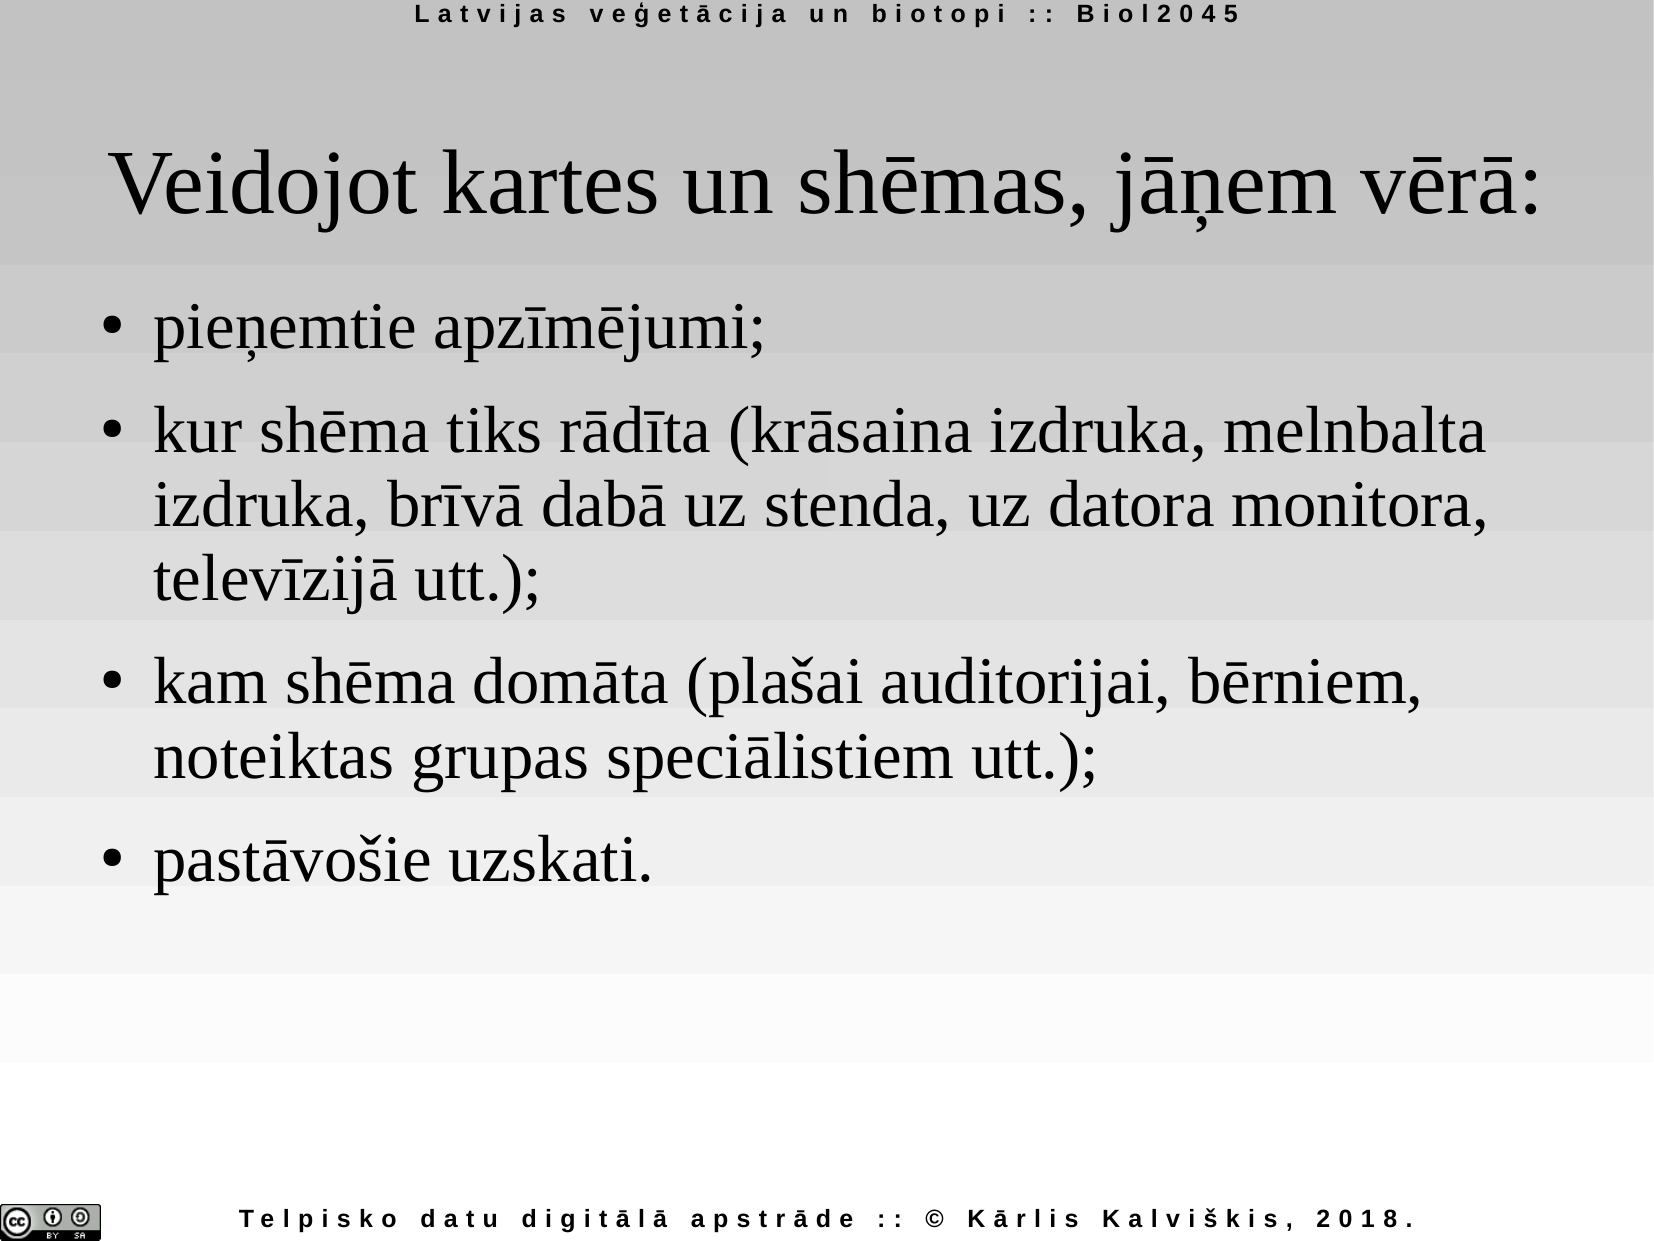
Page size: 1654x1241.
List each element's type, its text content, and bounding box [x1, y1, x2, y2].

picture [0, 0, 1654, 1241]
list pieņemtie apzīmējumi; kur shēma tiks rādīta (krāsaina izdruka, melnbalta izdruka, brīvā dabā uz stenda, uz datora monitora, televīzijā utt.); kam shēma domāta (plašai auditorijai, bērniem, noteiktas grupas speciālistiem utt.); pastāvošie uzskati. [82, 289, 1571, 1113]
title Veidojot kartes un shēmas, jāņem vērā: [29, 49, 1625, 296]
